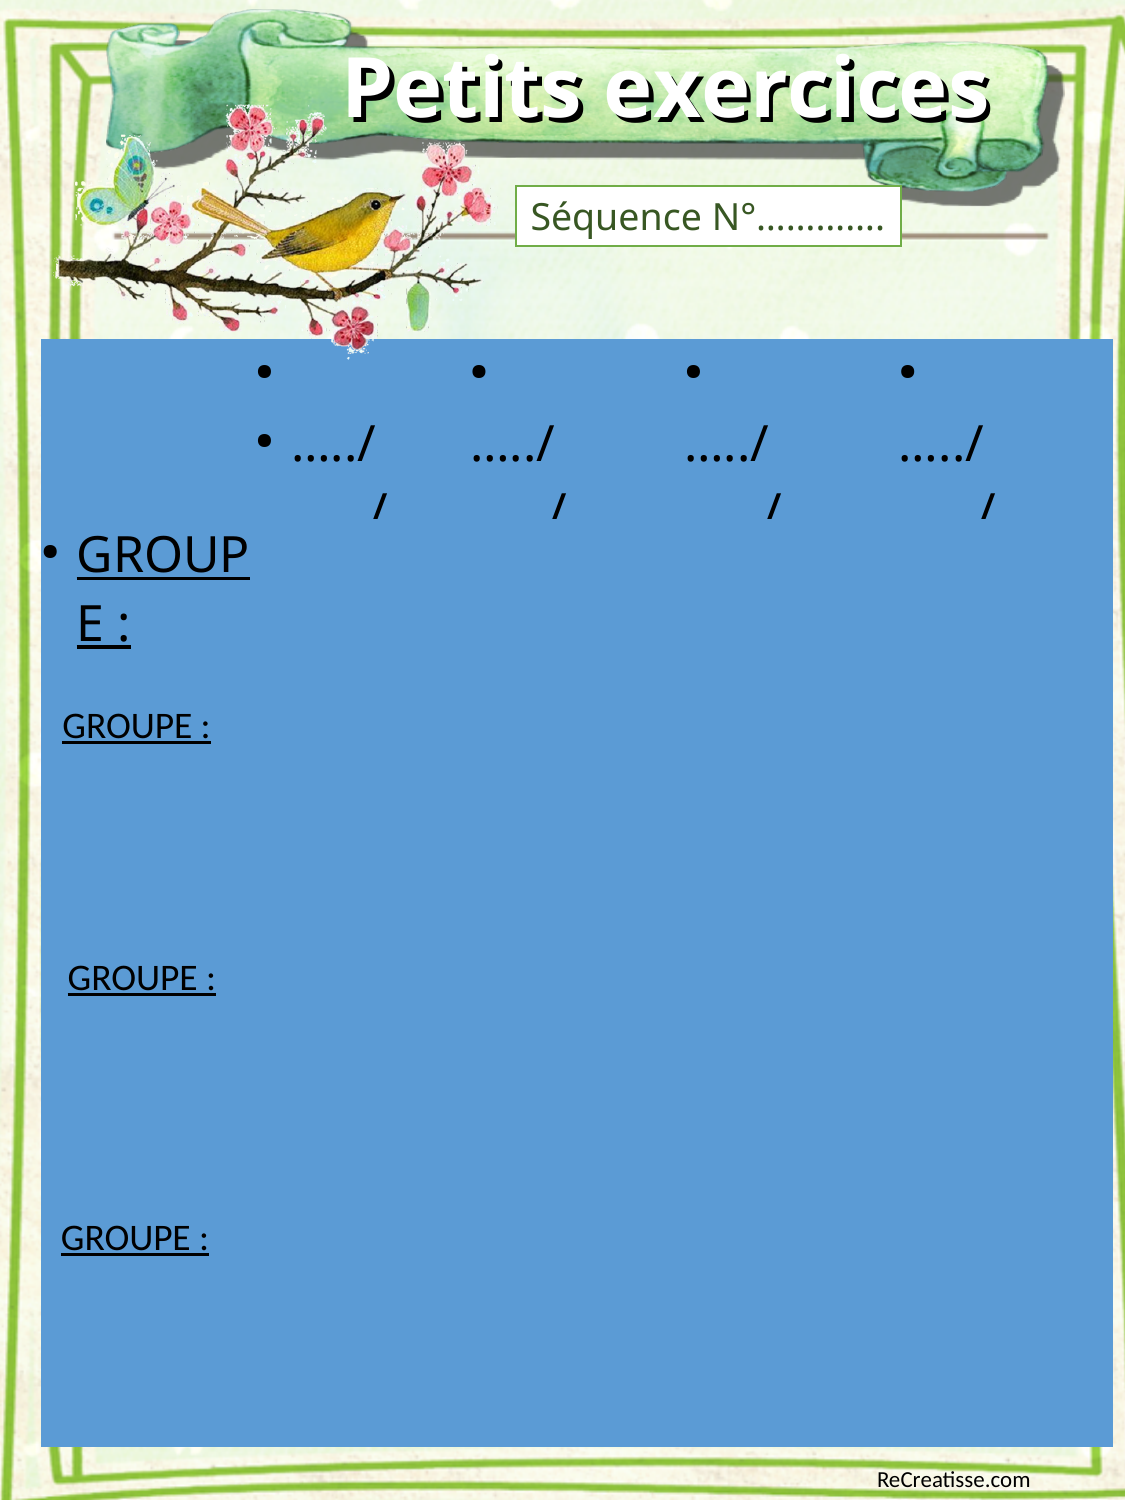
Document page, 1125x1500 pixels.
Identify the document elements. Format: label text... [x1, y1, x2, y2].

table_cell [41, 983, 256, 1215]
table_cell [899, 751, 1113, 983]
text_box GROUPE : [47, 694, 226, 754]
table_cell [256, 1215, 470, 1447]
table_cell [470, 519, 685, 751]
table_header …../……/…… [256, 470, 470, 519]
table_header …../……/…… [470, 339, 685, 519]
text_box GROUPE : [53, 946, 231, 1006]
text_box GROUPE : [46, 1206, 225, 1266]
table_cell [470, 1215, 685, 1447]
table_cell [899, 983, 1113, 1215]
table_cell [899, 1215, 1113, 1447]
table_cell [256, 983, 470, 1215]
table_cell [685, 1215, 899, 1447]
table_cell [41, 751, 256, 983]
table_cell [256, 519, 470, 751]
table_cell [41, 1215, 256, 1447]
table_header [41, 339, 256, 519]
table_cell GROUPE : [41, 519, 256, 751]
table_cell [685, 751, 899, 983]
table_cell [256, 751, 470, 983]
table_cell [899, 519, 1113, 751]
table_cell [470, 751, 685, 983]
table_cell [685, 983, 899, 1215]
table_header …../……/…… [685, 339, 899, 519]
text_box Petits exercices [516, 27, 1005, 142]
table_header …../……/…… [899, 339, 1113, 519]
table_cell [470, 983, 685, 1215]
text_box ReCreatisse.com [862, 1457, 1046, 1500]
text_box Séquence N°…………. [516, 186, 901, 246]
table_cell [685, 519, 899, 751]
picture [0, 0, 1125, 1500]
